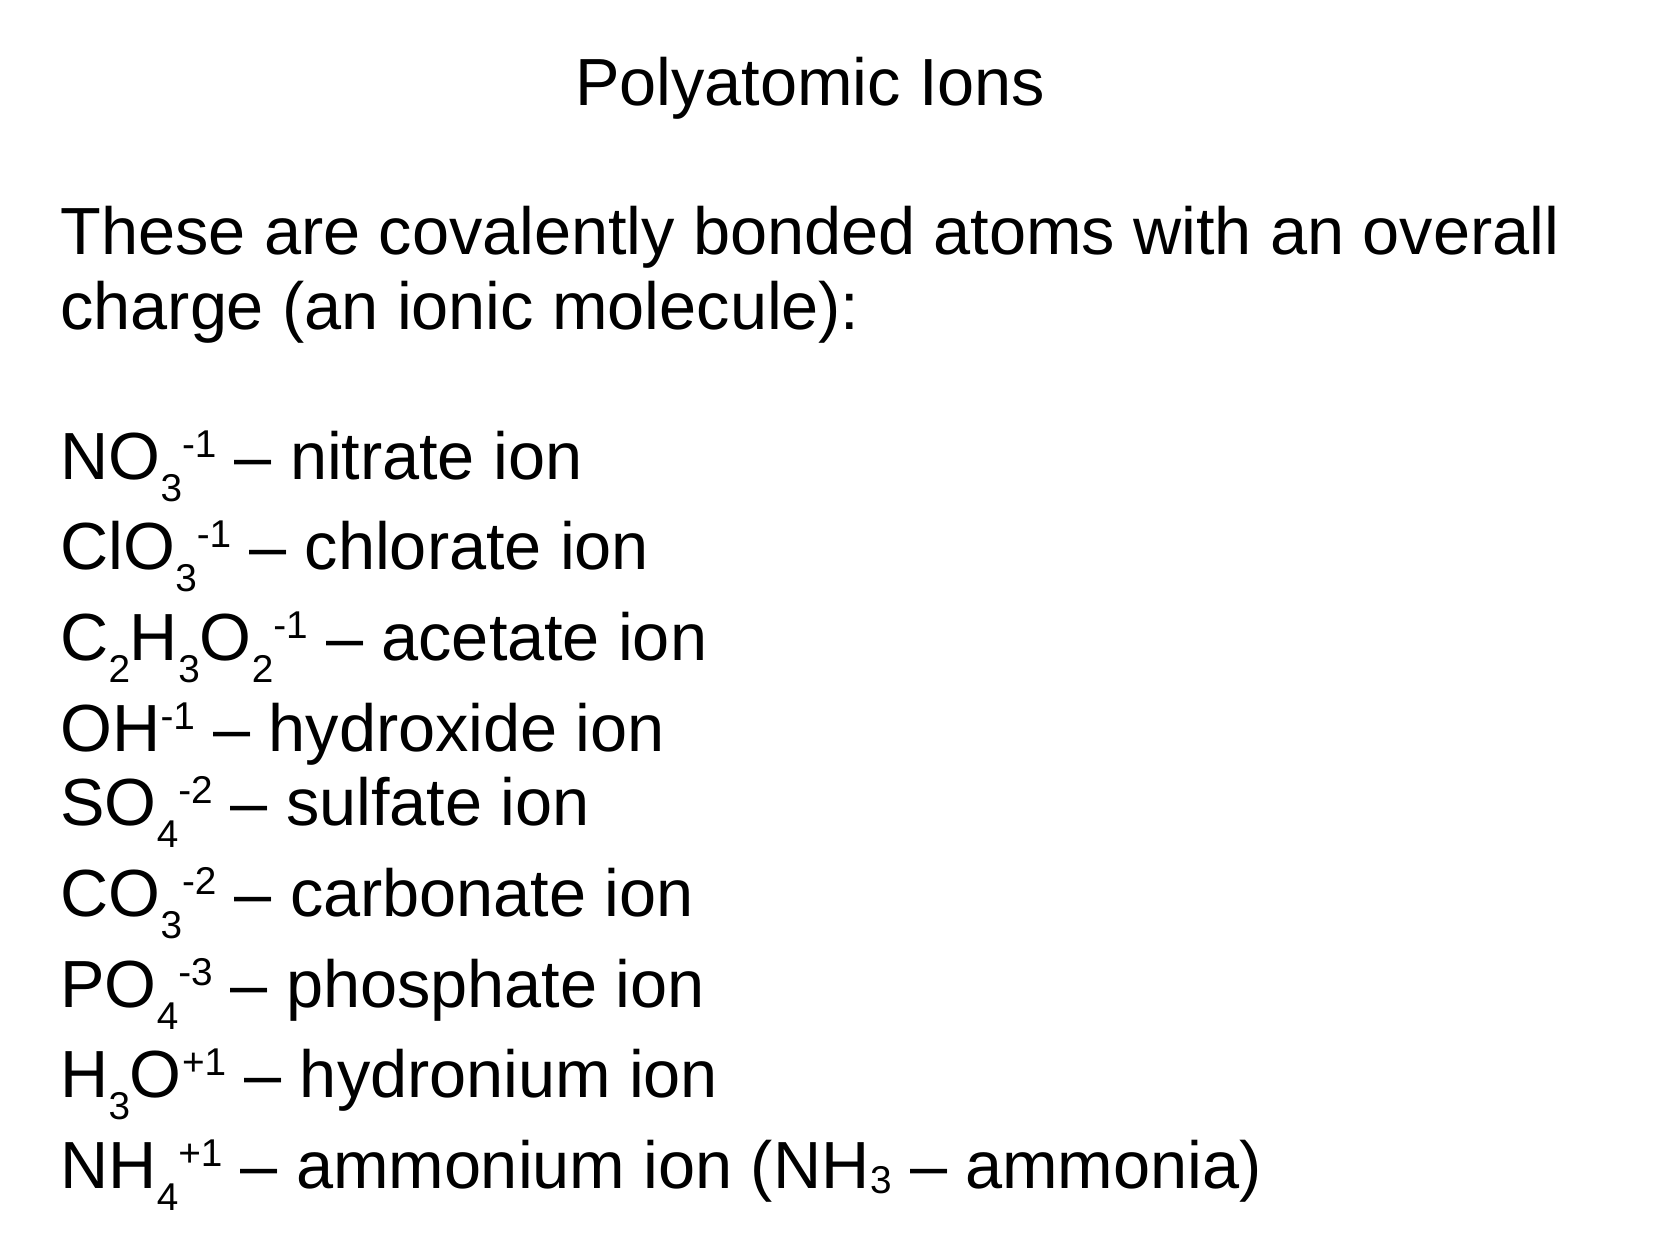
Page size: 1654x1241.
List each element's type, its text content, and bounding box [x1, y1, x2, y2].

text_box Polyatomic Ions These are covalently bonded atoms with an overall charge (an ionic molecule): NO3-1 – nitrate ion ClO3-1 – chlorate ion C2H3O2-1 – acetate ion OH-1 – hydroxide ion SO4-2 – sulfate ion CO3-2 – carbonate ion PO4-3 – phosphate ion H3O+1 – hydronium ion NH4+1 – ammonium ion (NH3 – ammonia) [45, 37, 1576, 1233]
